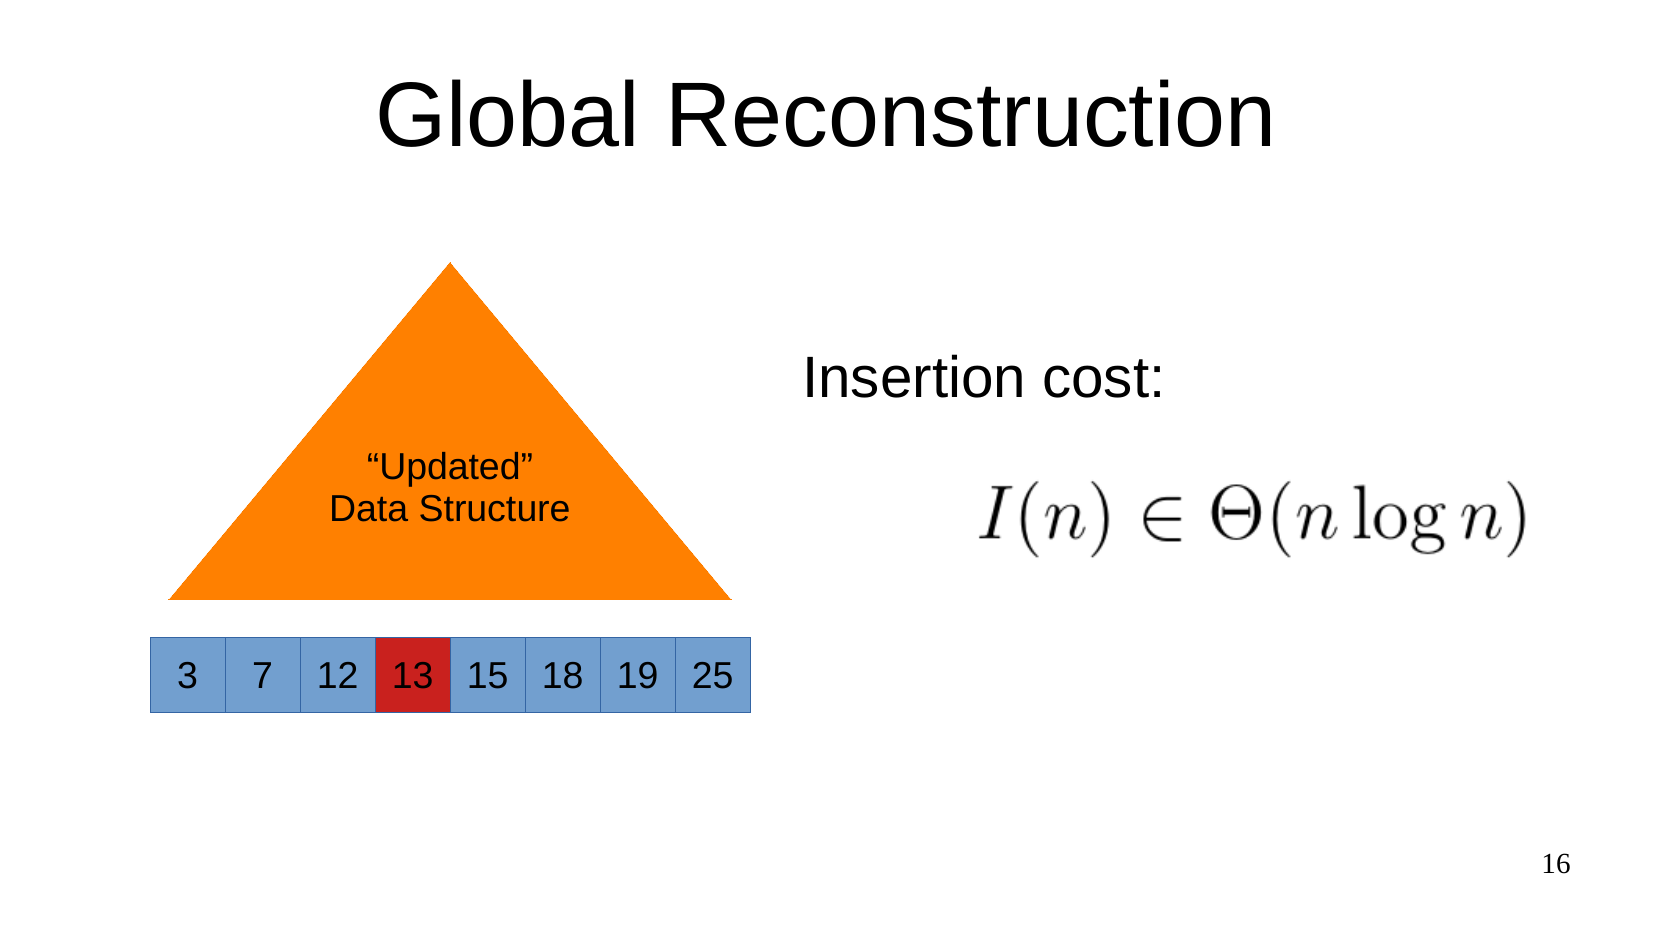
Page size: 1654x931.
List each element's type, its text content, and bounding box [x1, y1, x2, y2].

text_box 13 [375, 637, 451, 713]
text_box Insertion cost: [787, 337, 1201, 418]
text_box 7 [225, 637, 301, 713]
text_box 3 [150, 637, 225, 713]
text_box 15 [451, 637, 525, 713]
text_box 18 [525, 637, 601, 713]
text_box 25 [676, 637, 751, 713]
title Global Reconstruction [82, 37, 1571, 193]
text_box 19 [601, 637, 676, 713]
picture [956, 458, 1538, 589]
text_box 12 [301, 637, 375, 713]
text_box “Updated” Data Structure [168, 262, 732, 600]
